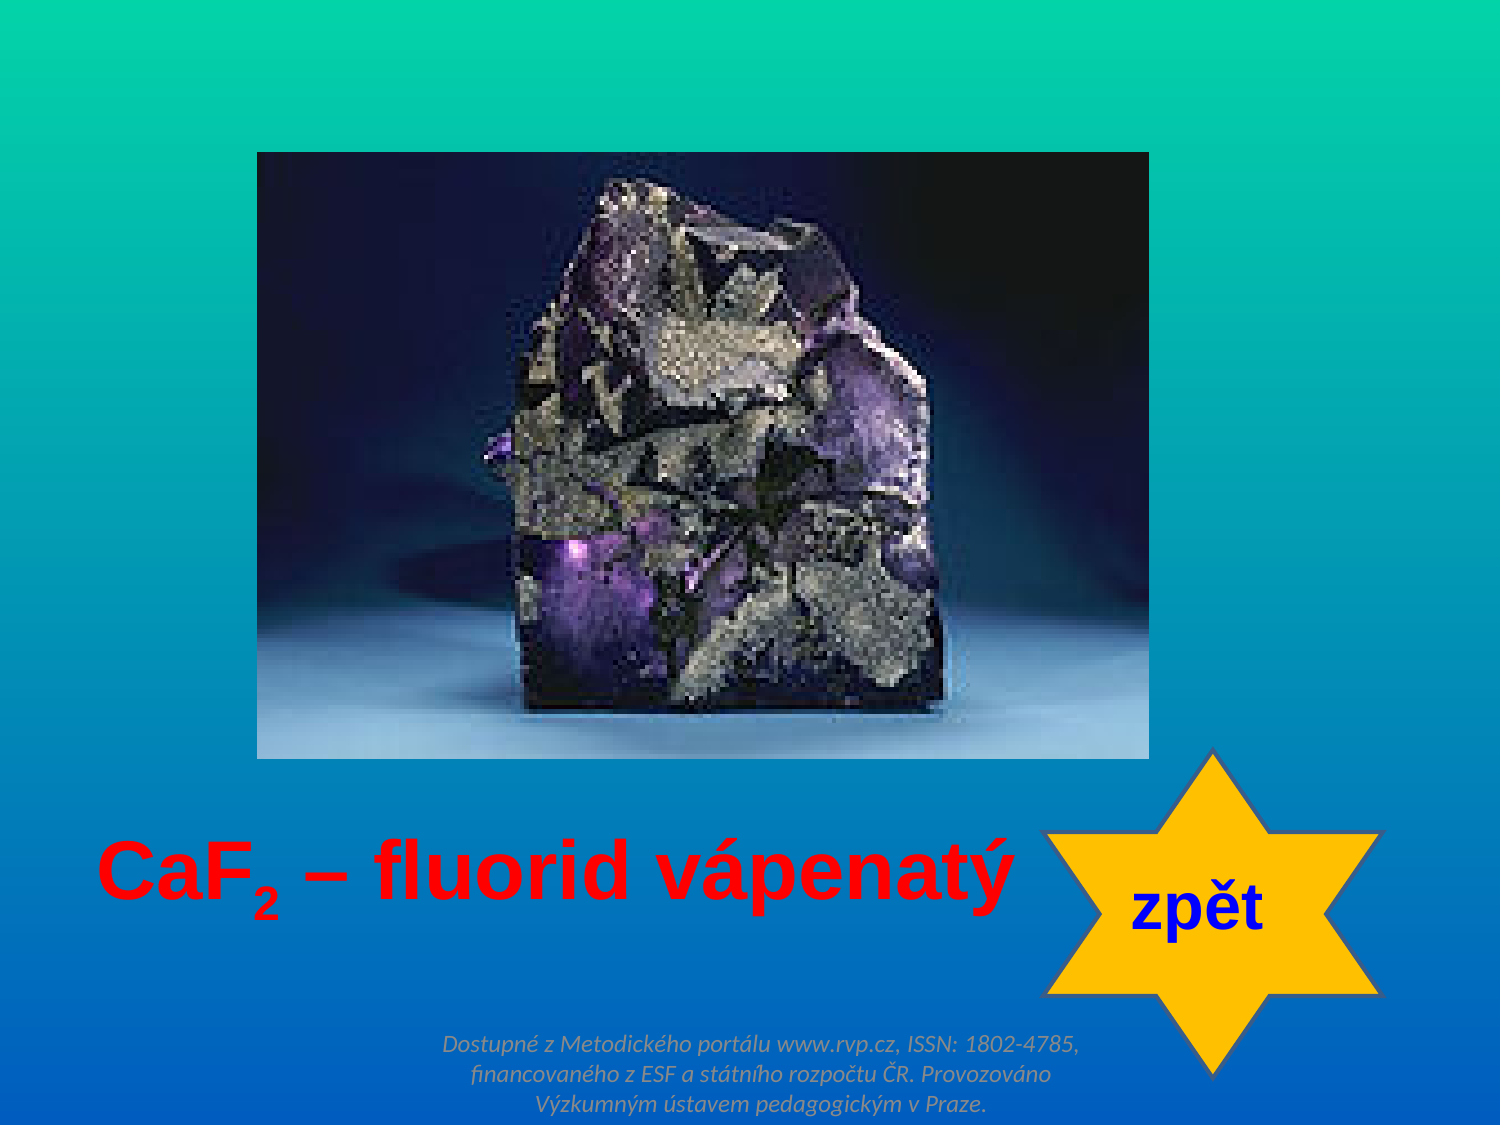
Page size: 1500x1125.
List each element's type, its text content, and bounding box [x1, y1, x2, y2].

text_box Dostupné z Metodického portálu www.rvp.cz, ISSN: 1802-4785, financovaného z ESF a státního rozpočtu ČR. Provozováno Výzkumným ústavem pedagogickým v Praze. [398, 1042, 1126, 1103]
text_box CaF2 – fluorid vápenatý [82, 808, 1172, 938]
text_box [1042, 750, 1383, 1079]
text_box zpět [1115, 854, 1298, 951]
picture [0, 152, 1500, 758]
